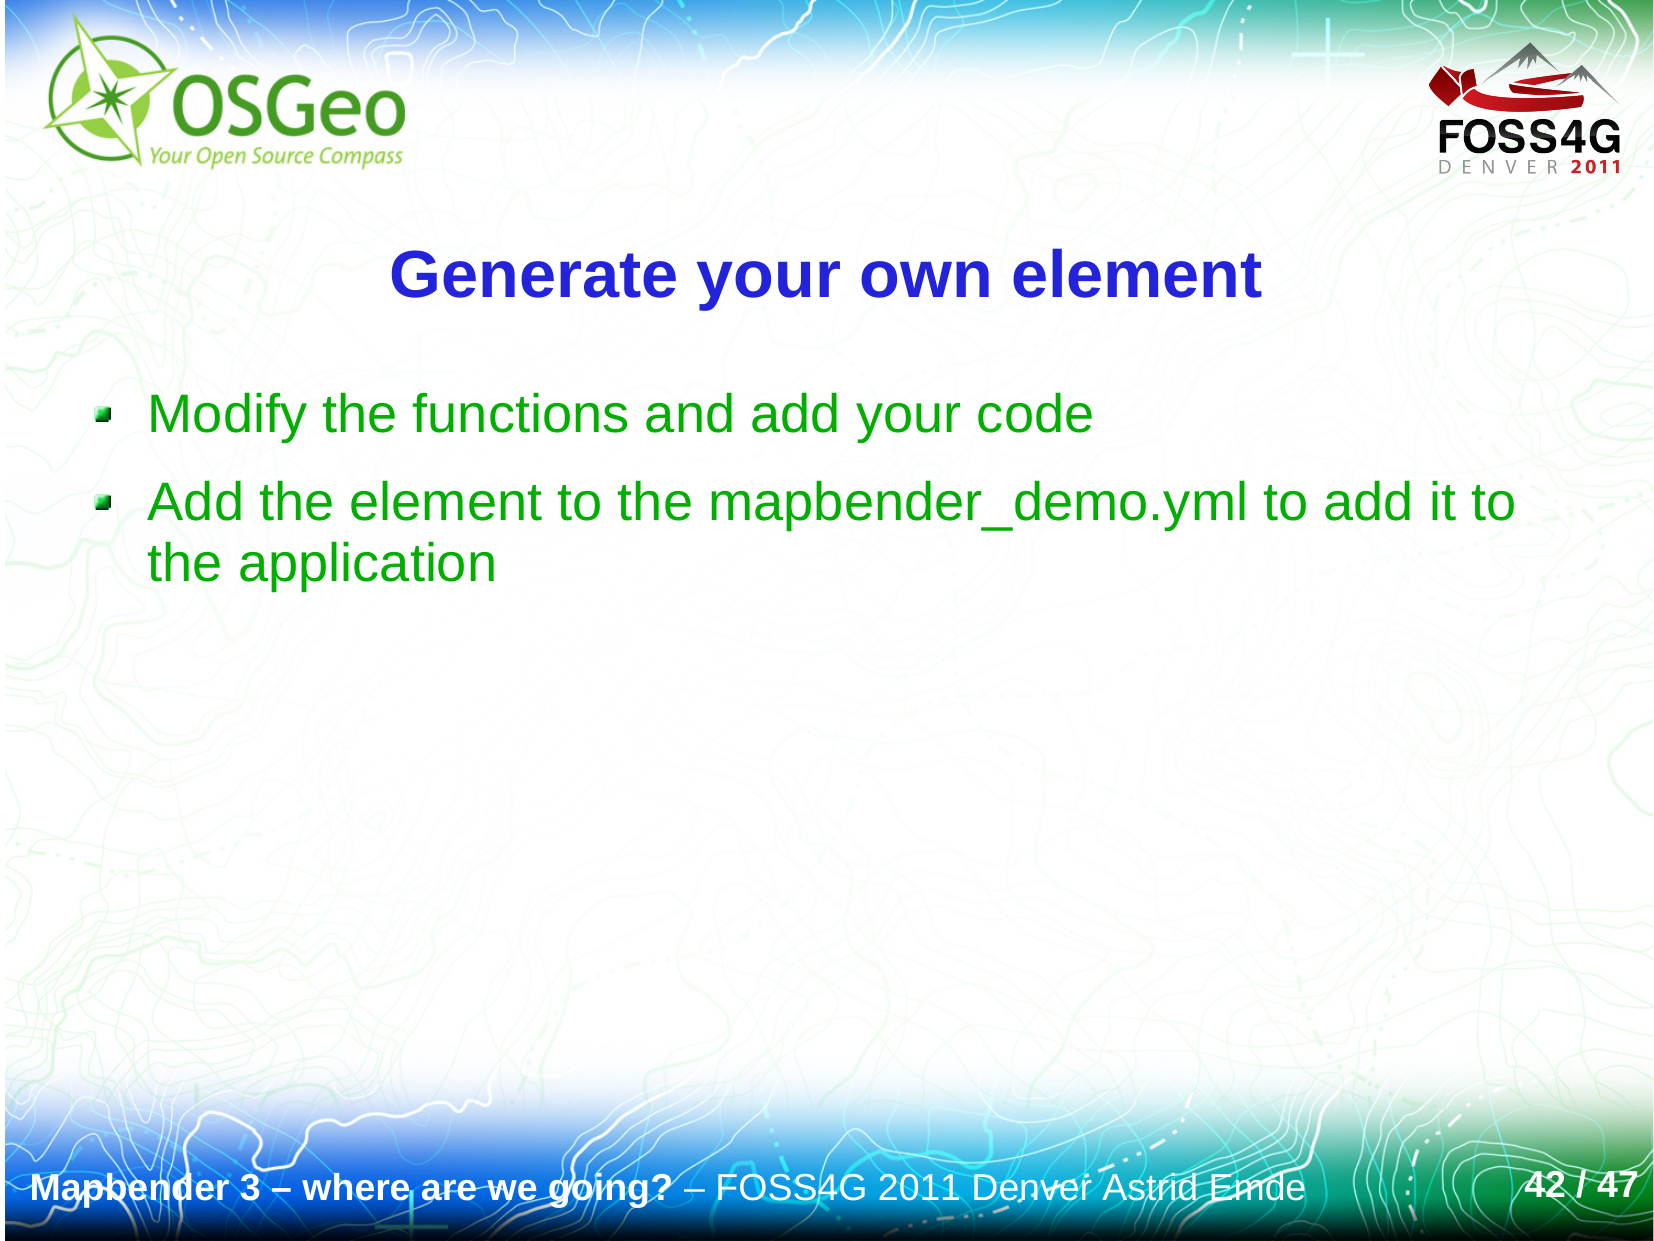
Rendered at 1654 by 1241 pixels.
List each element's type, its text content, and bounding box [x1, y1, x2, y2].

title Generate your own element [82, 208, 1571, 342]
picture [5, 0, 1654, 1241]
list Modify the functions and add your code Add the element to the mapbender_demo.yml to add it to the application [76, 383, 1565, 1188]
